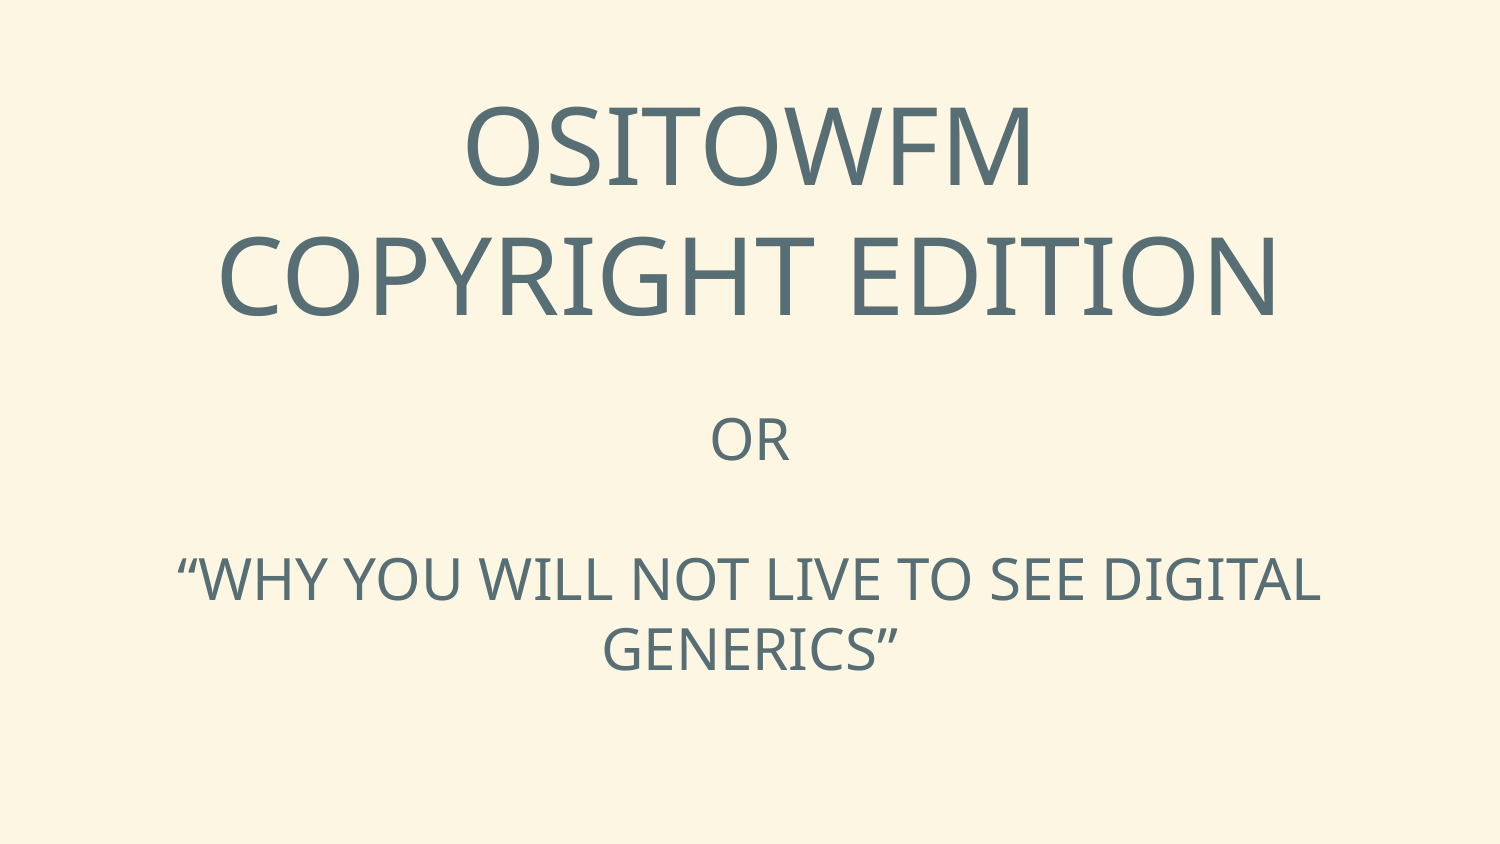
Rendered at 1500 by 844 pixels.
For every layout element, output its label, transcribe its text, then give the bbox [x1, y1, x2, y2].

title OSITOWFM COPYRIGHT EDITION [51, 15, 1449, 352]
subtitle OR “WHY YOU WILL NOT LIVE TO SEE DIGITAL GENERICS” [51, 387, 1449, 518]
